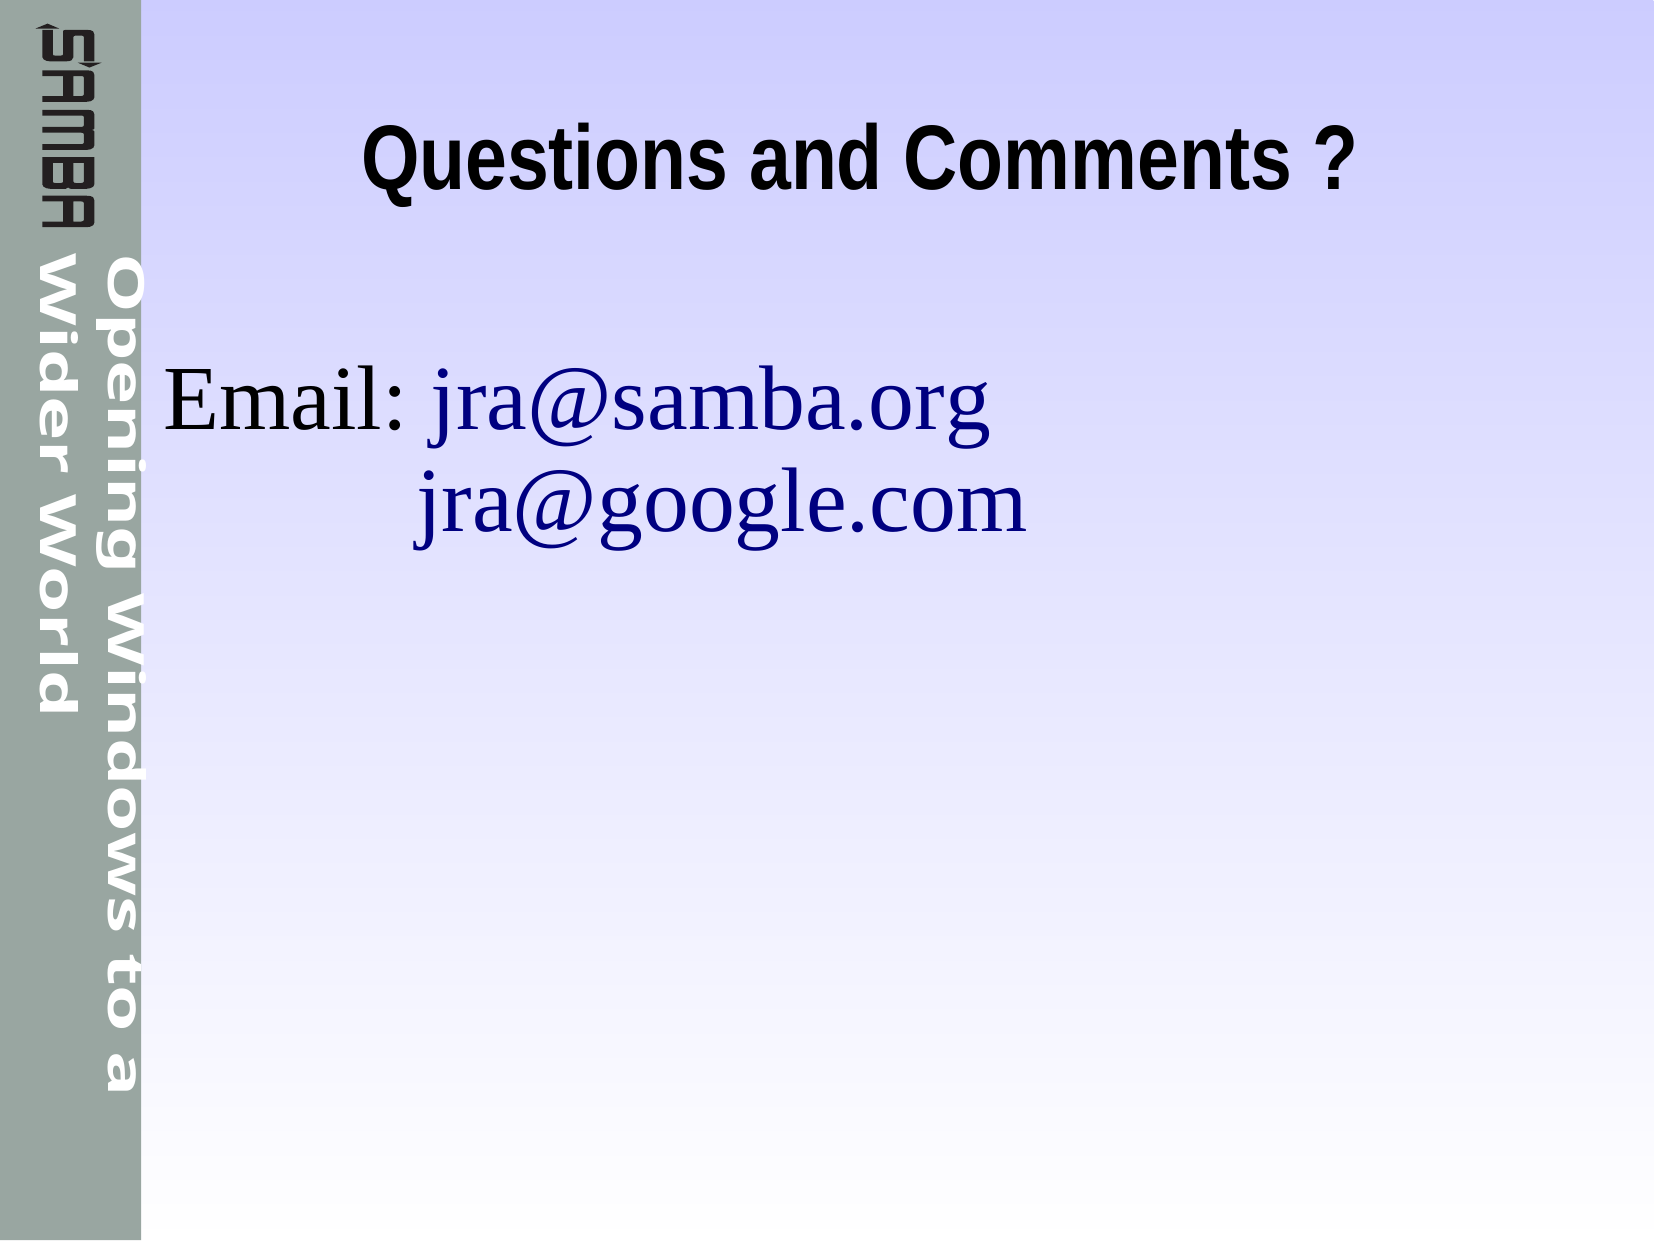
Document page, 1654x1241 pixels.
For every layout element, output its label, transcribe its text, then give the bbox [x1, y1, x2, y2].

title Questions and Comments ? [154, 53, 1567, 261]
text_box Email: jra@samba.org jra@google.com [163, 348, 1575, 1172]
